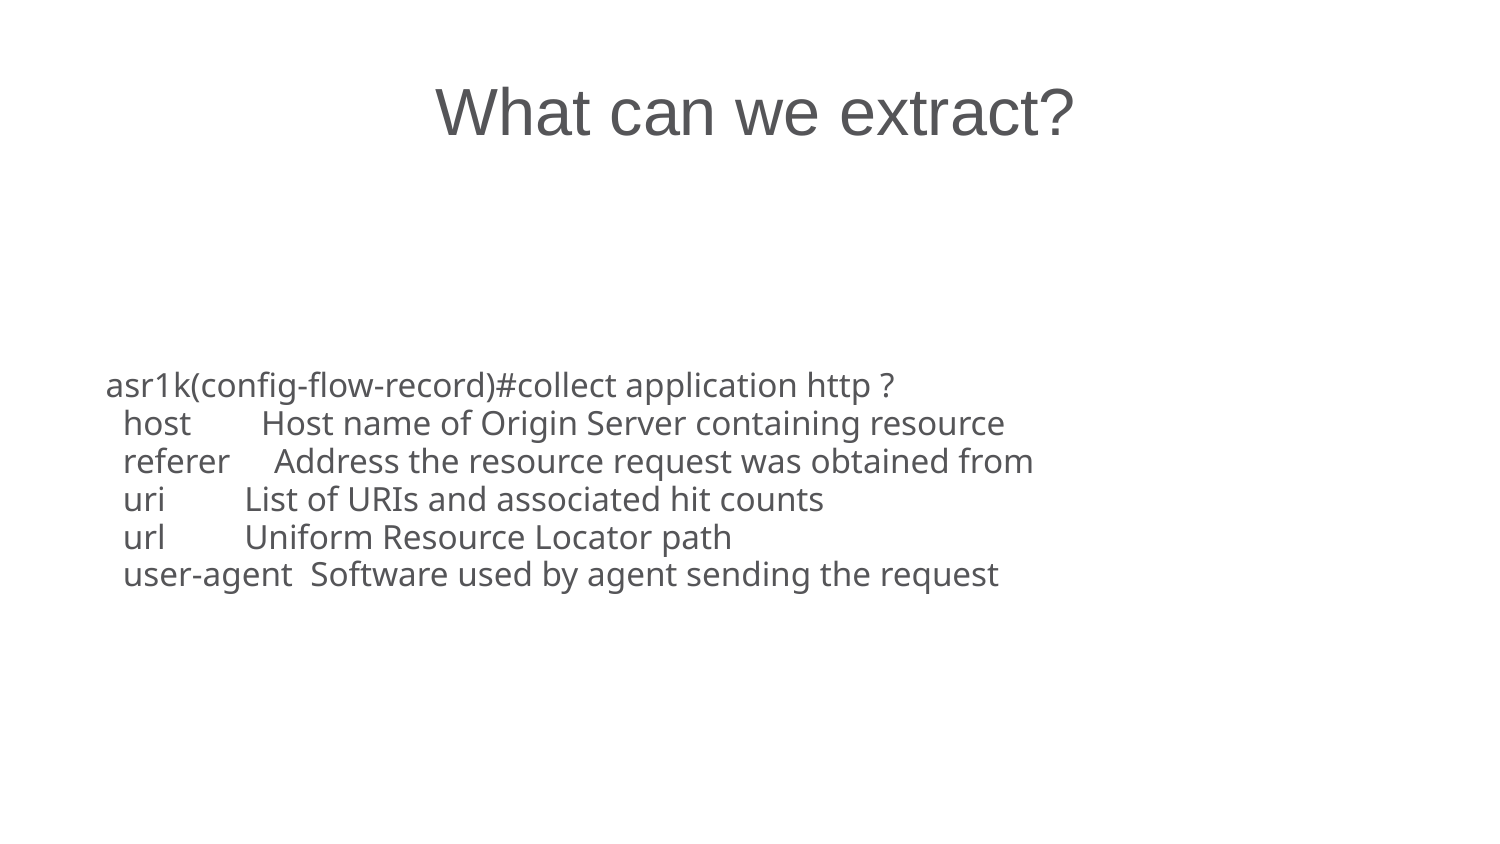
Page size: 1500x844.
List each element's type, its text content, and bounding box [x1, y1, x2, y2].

list asr1k(config-flow-record)#collect application http ? host Host name of Origin Server containing resource referer Address the resource request was obtained from uri List of URIs and associated hit counts url Uniform Resource Locator path user-agent Software used by agent sending the request [71, 221, 1441, 741]
title What can we extract? [71, 55, 1441, 177]
